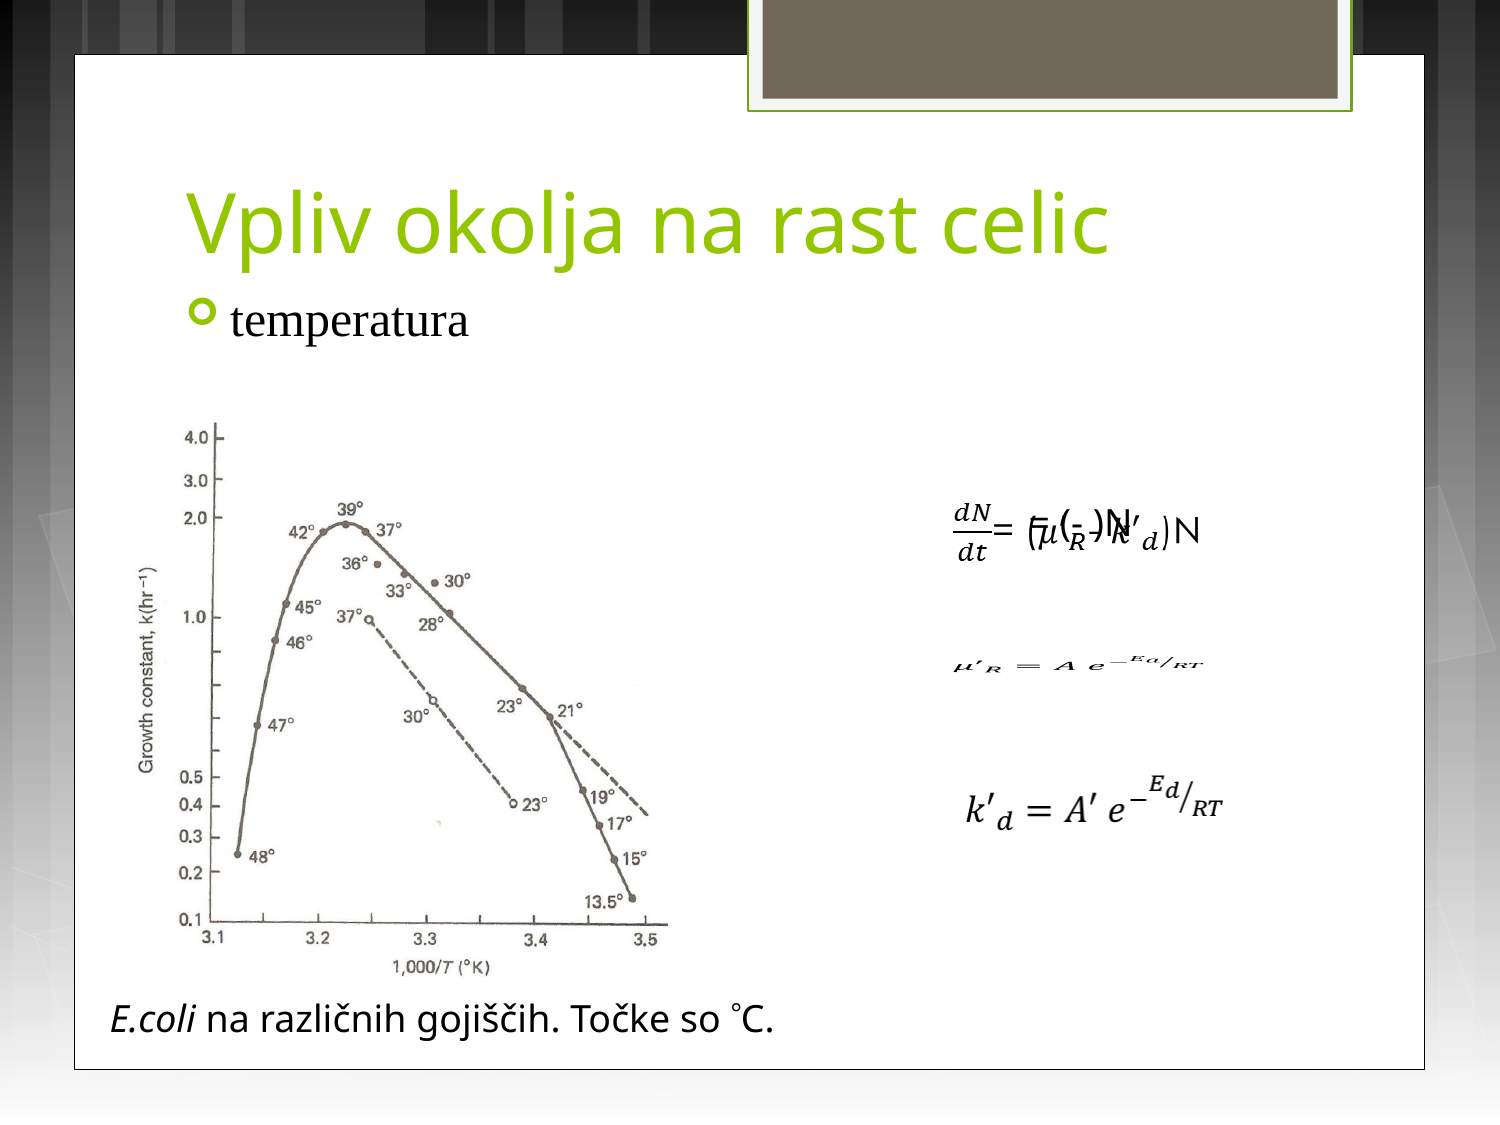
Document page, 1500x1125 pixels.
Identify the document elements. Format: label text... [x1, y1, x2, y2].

picture [135, 408, 668, 987]
text_box E.coli na različnih gojiščih. Točke so C. [94, 987, 790, 1048]
list temperatura [159, 278, 1272, 855]
text_box [950, 763, 1301, 838]
title Vpliv okolja na rast celic [171, 90, 1324, 278]
text_box [938, 491, 1223, 573]
text_box [938, 631, 1290, 703]
